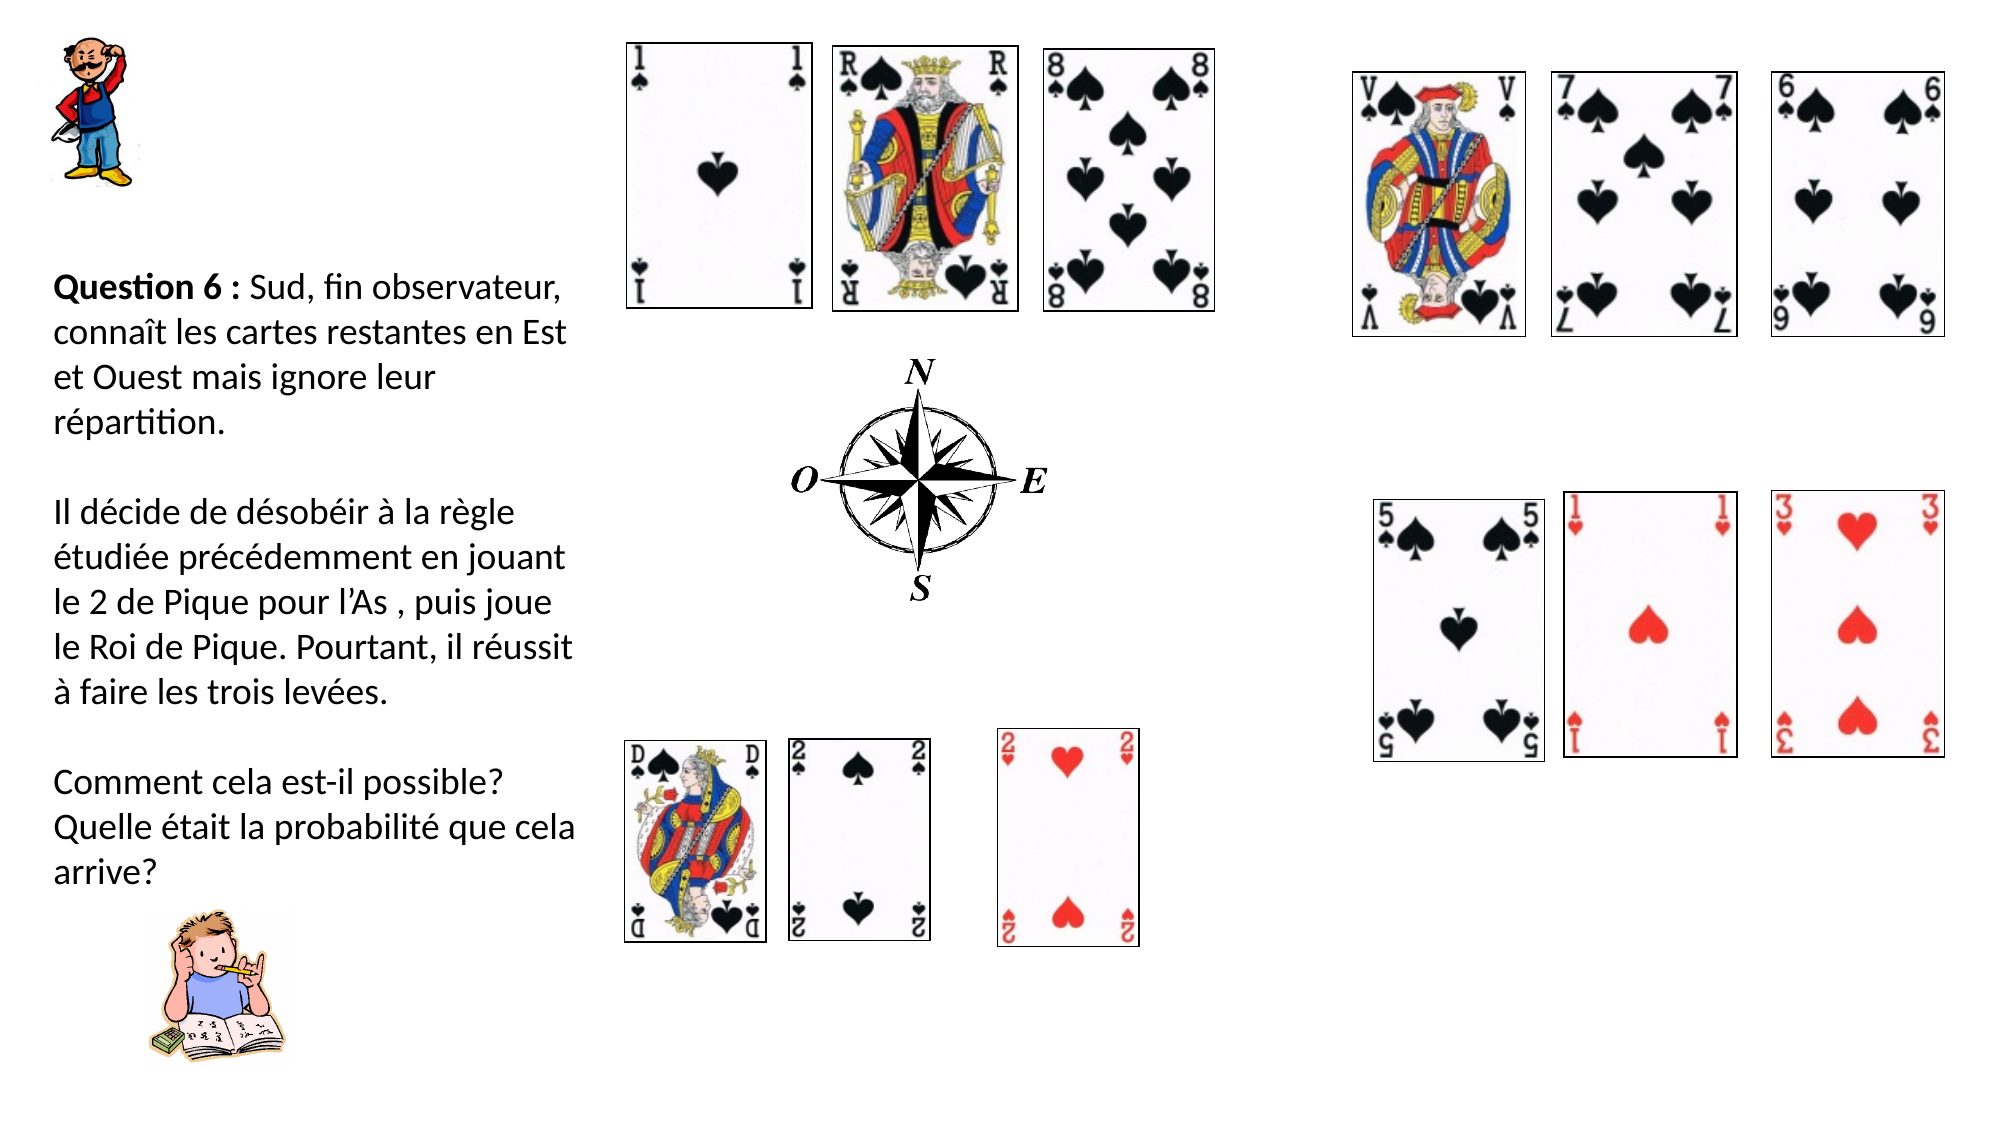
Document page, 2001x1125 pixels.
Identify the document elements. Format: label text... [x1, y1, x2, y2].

picture [625, 741, 766, 942]
picture [1564, 492, 1737, 757]
picture [1772, 491, 1944, 757]
picture [833, 46, 1018, 311]
picture [1552, 72, 1737, 336]
picture [1374, 500, 1544, 761]
picture [998, 729, 1138, 946]
picture [1353, 72, 1525, 336]
picture [1772, 72, 1944, 336]
picture [627, 43, 812, 308]
picture [790, 349, 1048, 608]
text_box Question 6 : Sud, fin observateur, connaît les cartes restantes en Est et Ouest mais ignore leur répartition. Il décide de désobéir à la règle étudiée précédemment en jouant le 2 de Pique pour l’As , puis joue le Roi de Pique. Pourtant, il réussit à faire les trois levées. Comment cela est-il possible? Quelle était la probabilité que cela arrive? [38, 254, 599, 907]
picture [789, 739, 930, 940]
picture [38, 36, 145, 188]
picture [144, 905, 292, 1067]
picture [1044, 49, 1214, 311]
